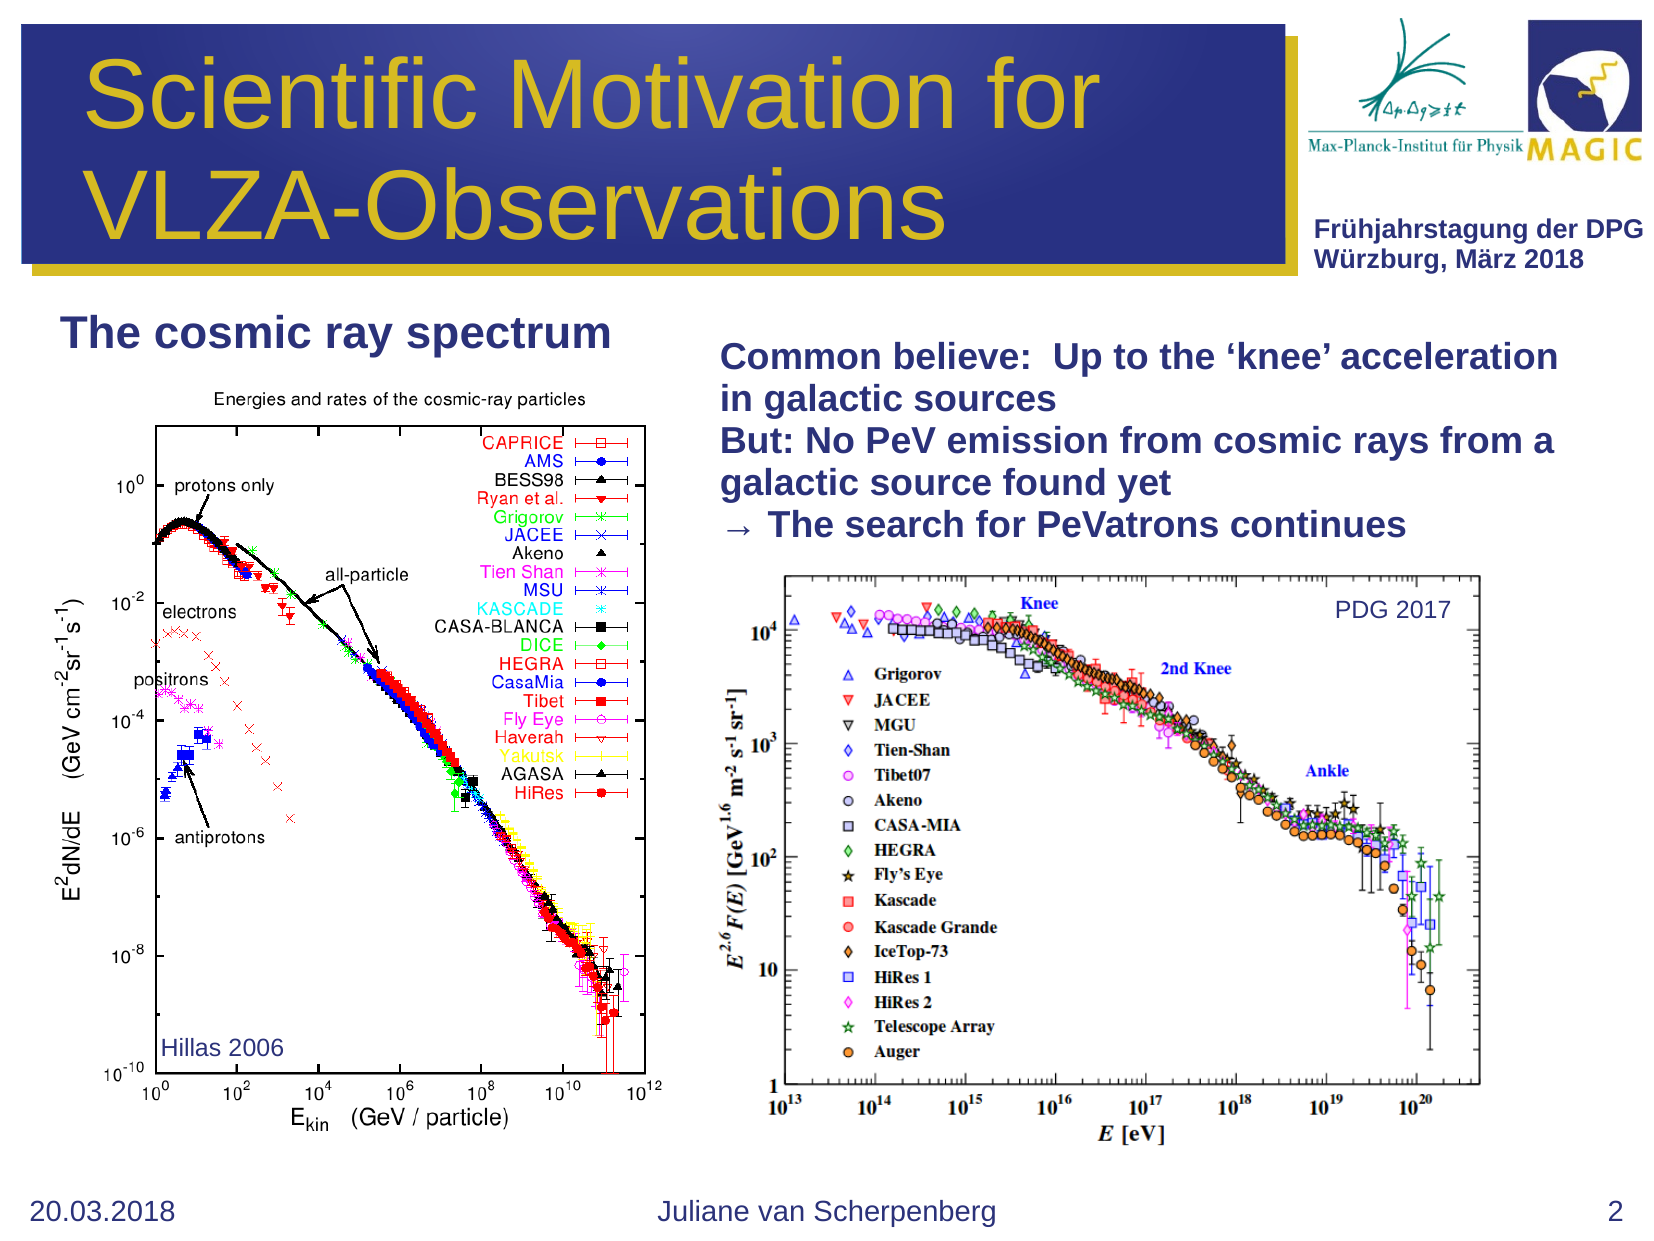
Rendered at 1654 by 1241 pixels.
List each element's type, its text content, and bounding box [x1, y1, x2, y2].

picture [30, 359, 672, 1141]
picture [712, 553, 1508, 1156]
text_box Common believe: Up to the ‘knee’ acceleration in galactic sources But: No PeV emission from cosmic rays from a galactic source found yet → The search for PeVatrons continues [705, 328, 1591, 553]
text_box The cosmic ray spectrum [45, 300, 631, 359]
text_box Hillas 2006 [145, 1025, 300, 1069]
picture [1527, 19, 1642, 165]
text_box PDG 2017 [1320, 588, 1467, 632]
title Scientific Motivation for VLZA-Observations [82, 38, 1235, 261]
picture [1308, 18, 1524, 156]
